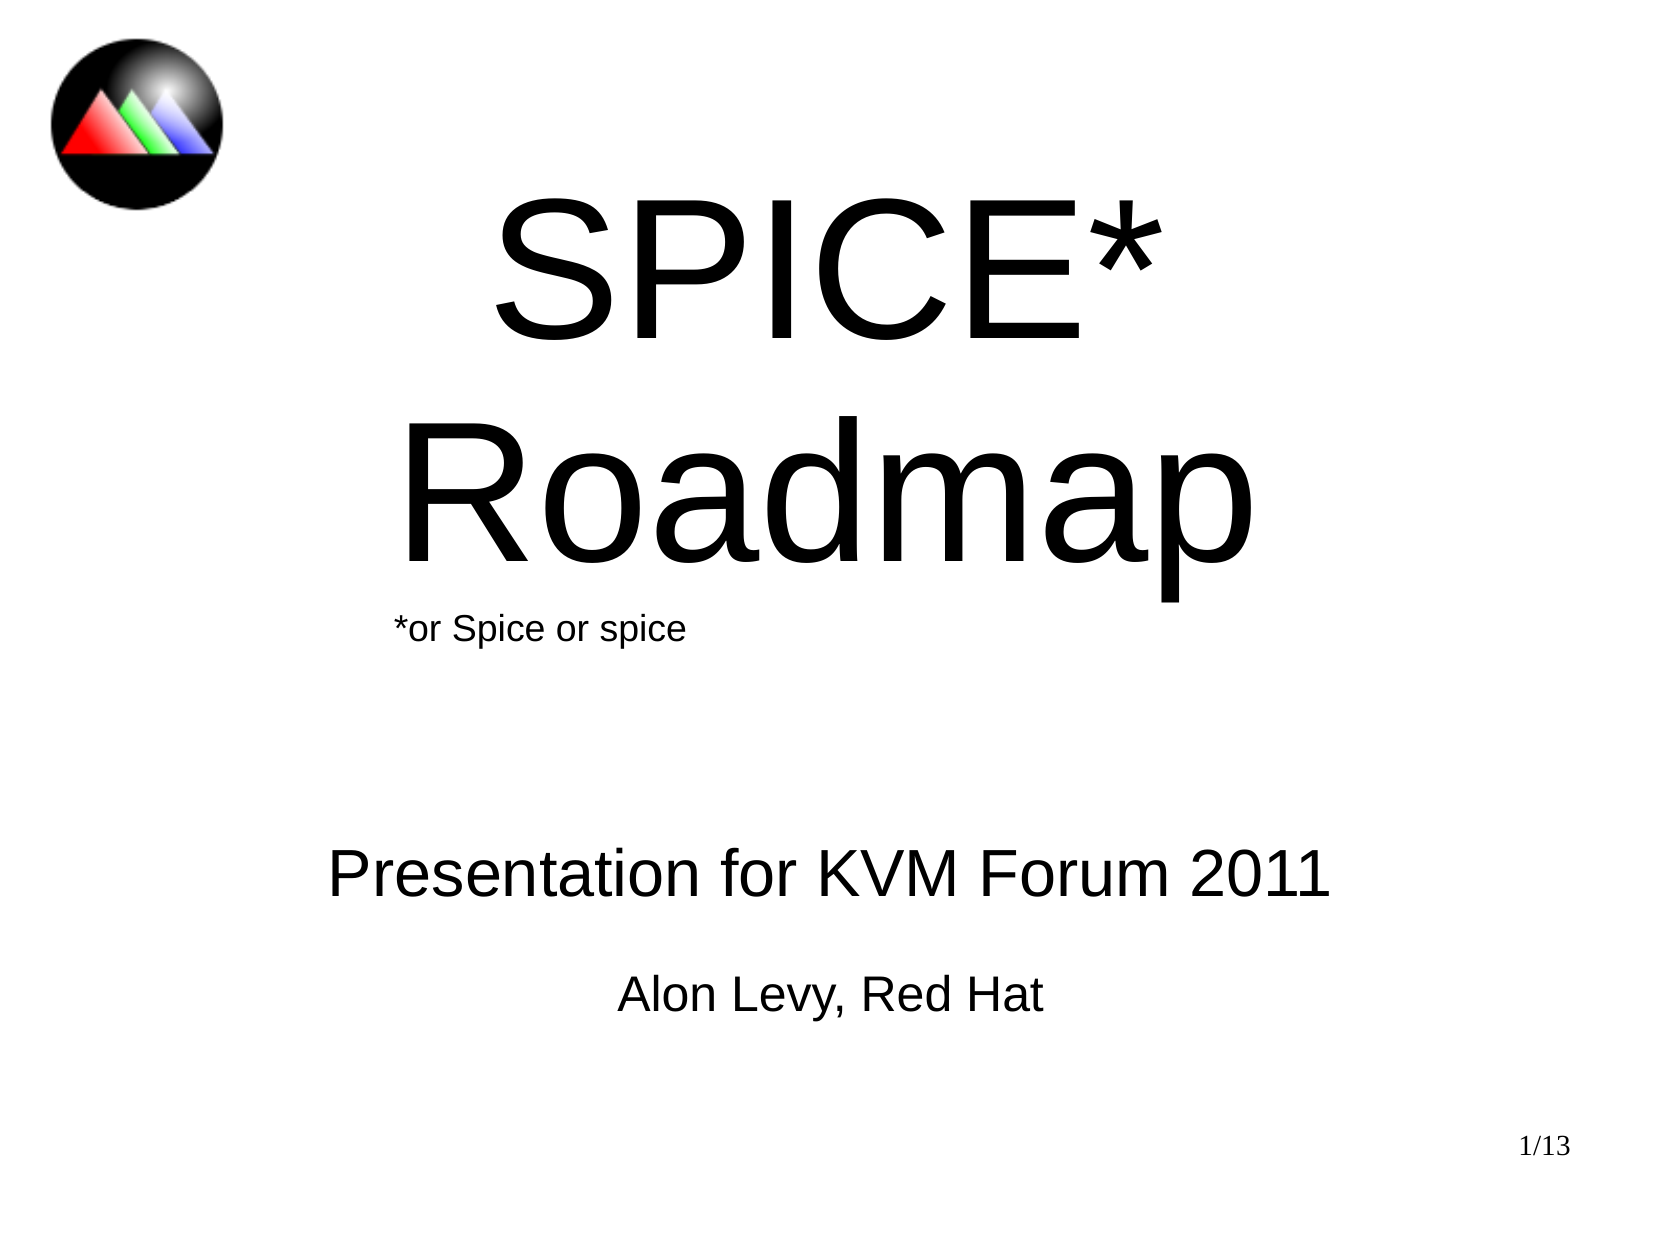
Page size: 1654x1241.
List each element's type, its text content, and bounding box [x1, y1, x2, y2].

title SPICE* Roadmap [82, 49, 1571, 713]
text_box *or Spice or spice [379, 600, 702, 657]
picture [37, 25, 238, 225]
subtitle Presentation for KVM Forum 2011 Alon Levy, Red Hat [86, 750, 1576, 1109]
